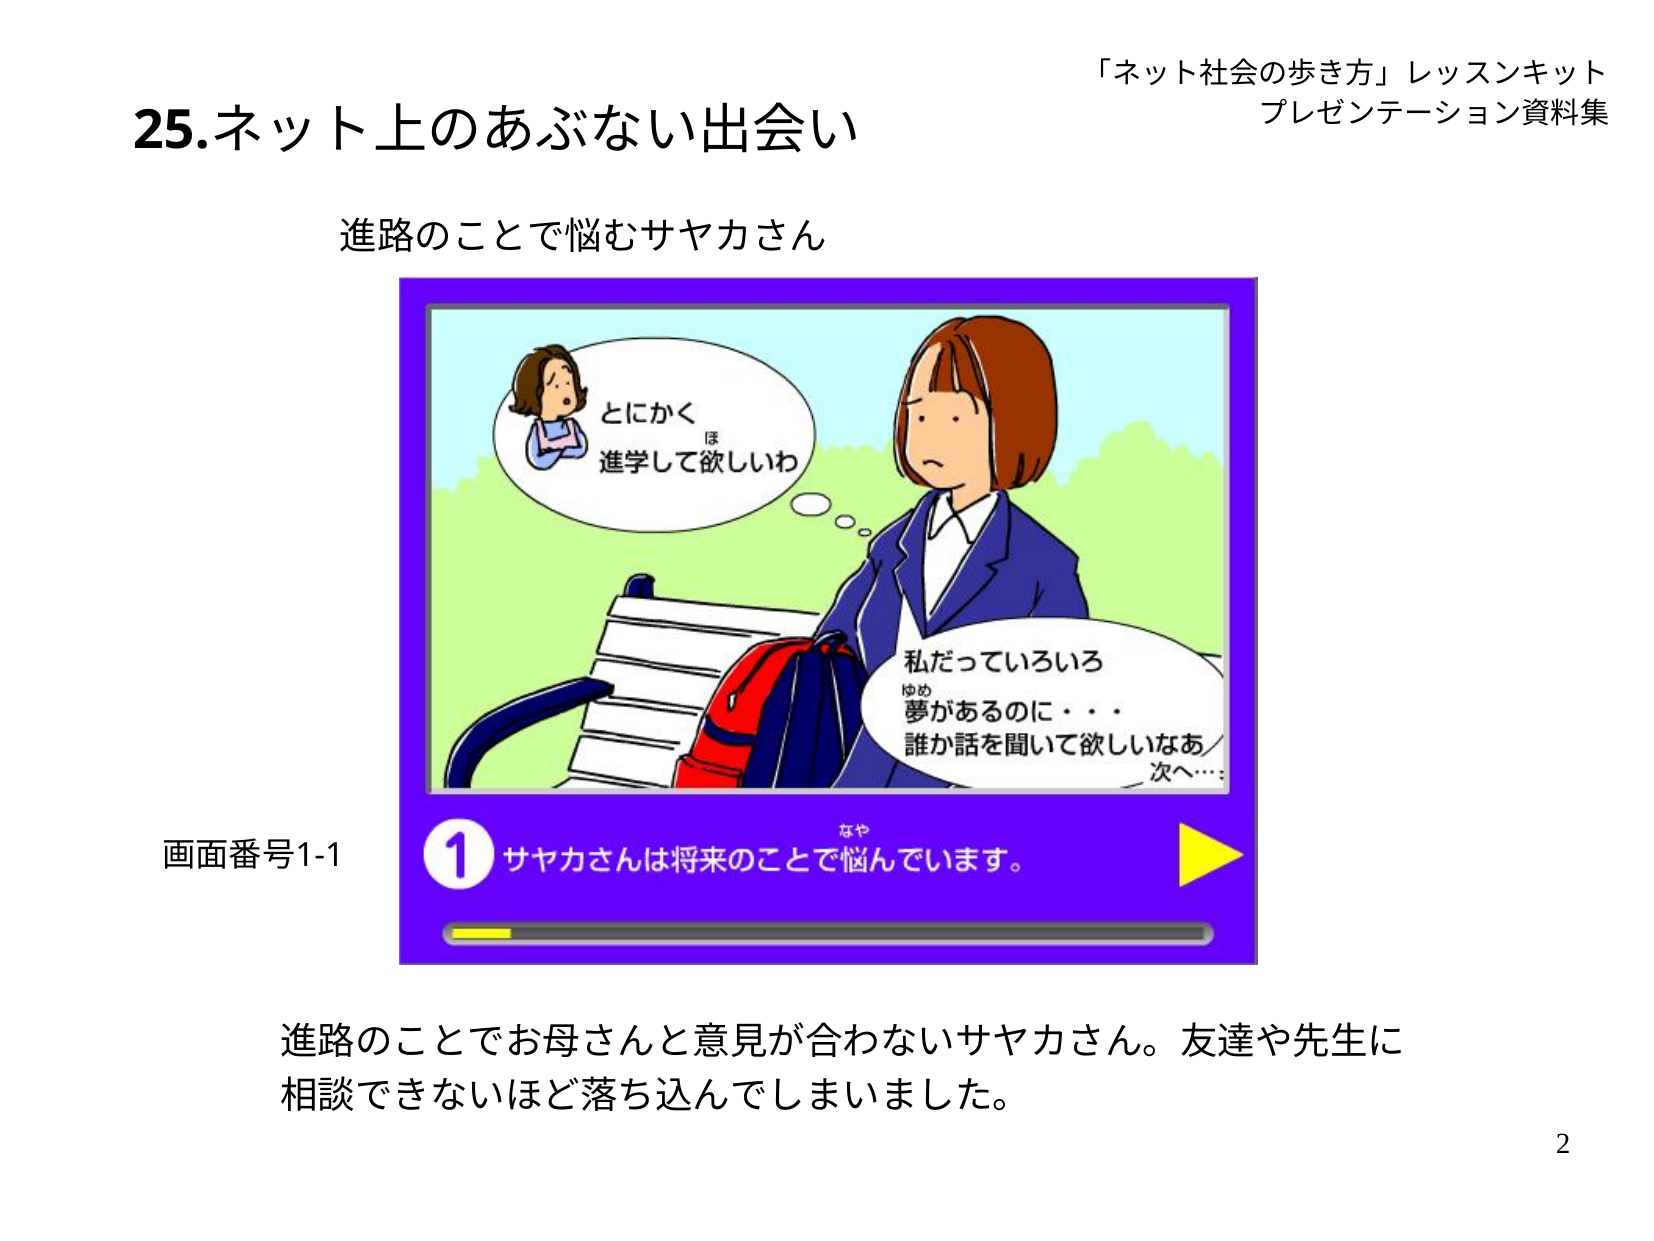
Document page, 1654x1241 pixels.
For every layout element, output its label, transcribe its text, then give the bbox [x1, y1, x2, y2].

text_box 進路のことでお母さんと意見が合わないサヤカさん。友達や先生に相談できないほど落ち込んでしまいました。 [265, 1003, 1447, 1128]
text_box 25.ネット上のあぶない出会い [118, 88, 1241, 169]
text_box 進路のことで悩むサヤカさん [324, 206, 857, 267]
text_box 「ネット社会の歩き方」レッスンキット プレゼンテーション資料集 [1062, 44, 1625, 139]
text_box 画面番号1-1 [147, 826, 384, 882]
picture [399, 277, 1258, 965]
